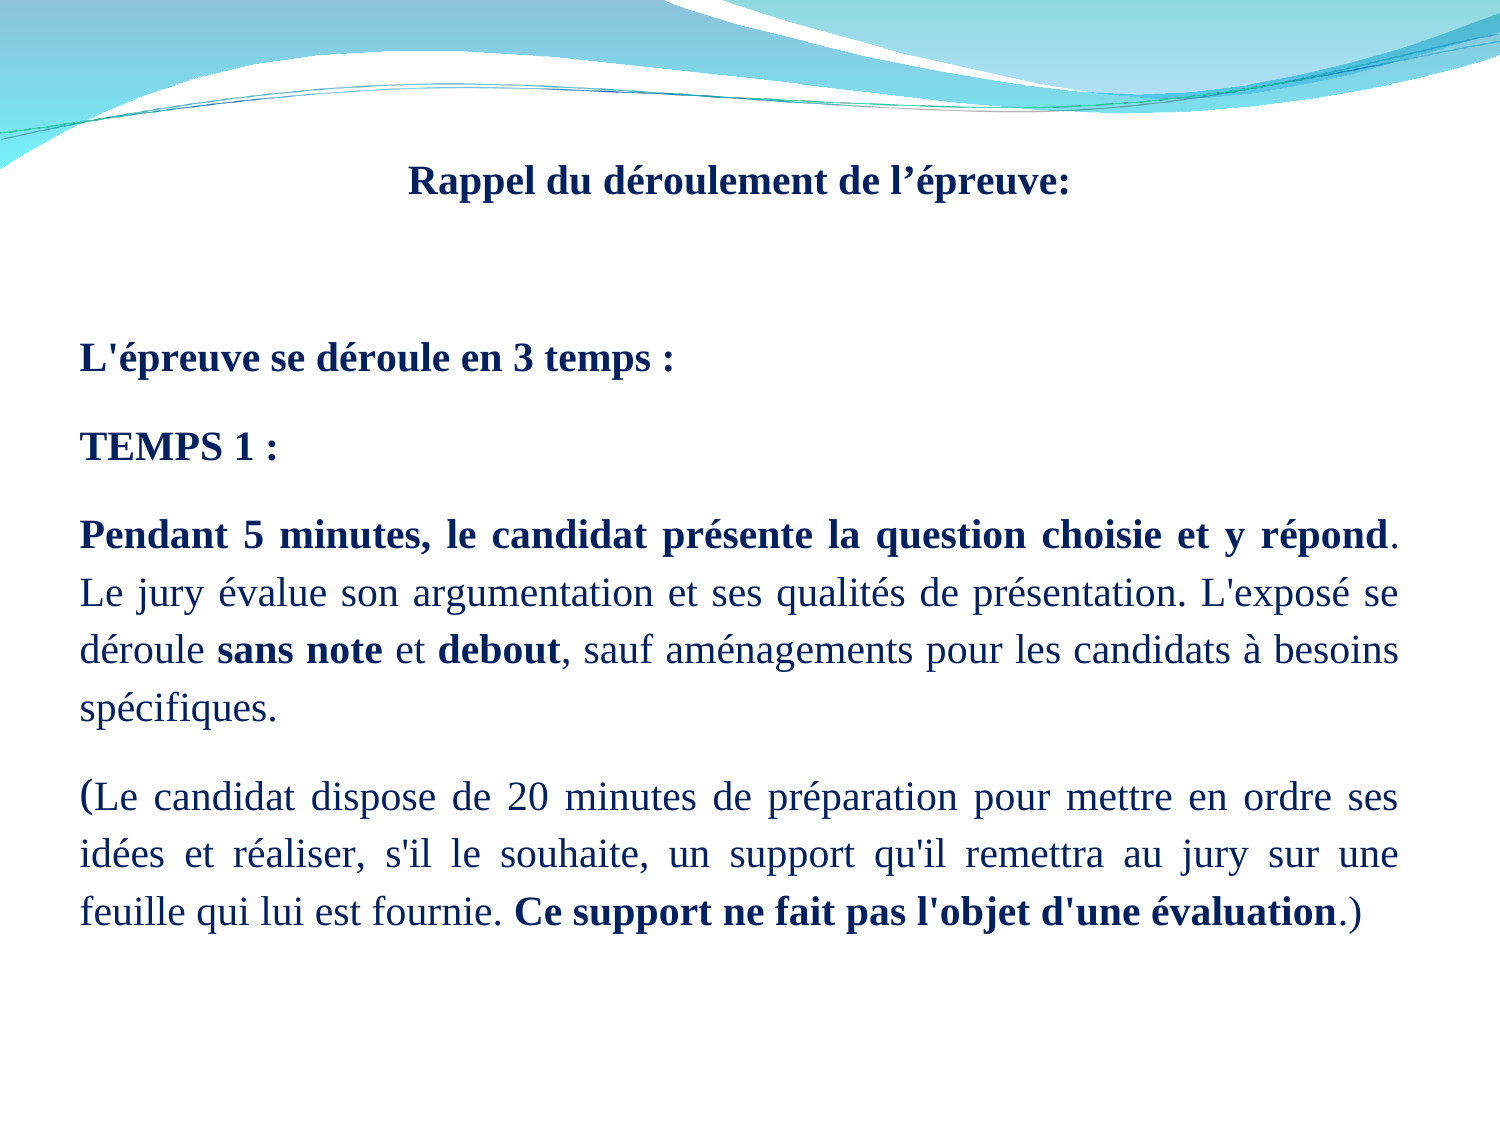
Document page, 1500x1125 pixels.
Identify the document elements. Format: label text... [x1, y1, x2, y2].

picture [0, 33, 1500, 140]
list Rappel du déroulement de l’épreuve: L'épreuve se déroule en 3 temps : TEMPS 1 : Pendant 5 minutes, le candidat présente la question choisie et y répond. Le jury évalue son argumentation et ses qualités de présentation. L'exposé se déroule sans note et debout, sauf aménagements pour les candidats à besoins spécifiques. (Le candidat dispose de 20 minutes de préparation pour mettre en ordre ses idées et réaliser, s'il le souhaite, un support qu'il remettra au jury sur une feuille qui lui est fournie. Ce support ne fait pas l'objet d'une évaluation.) [64, 137, 1415, 1038]
